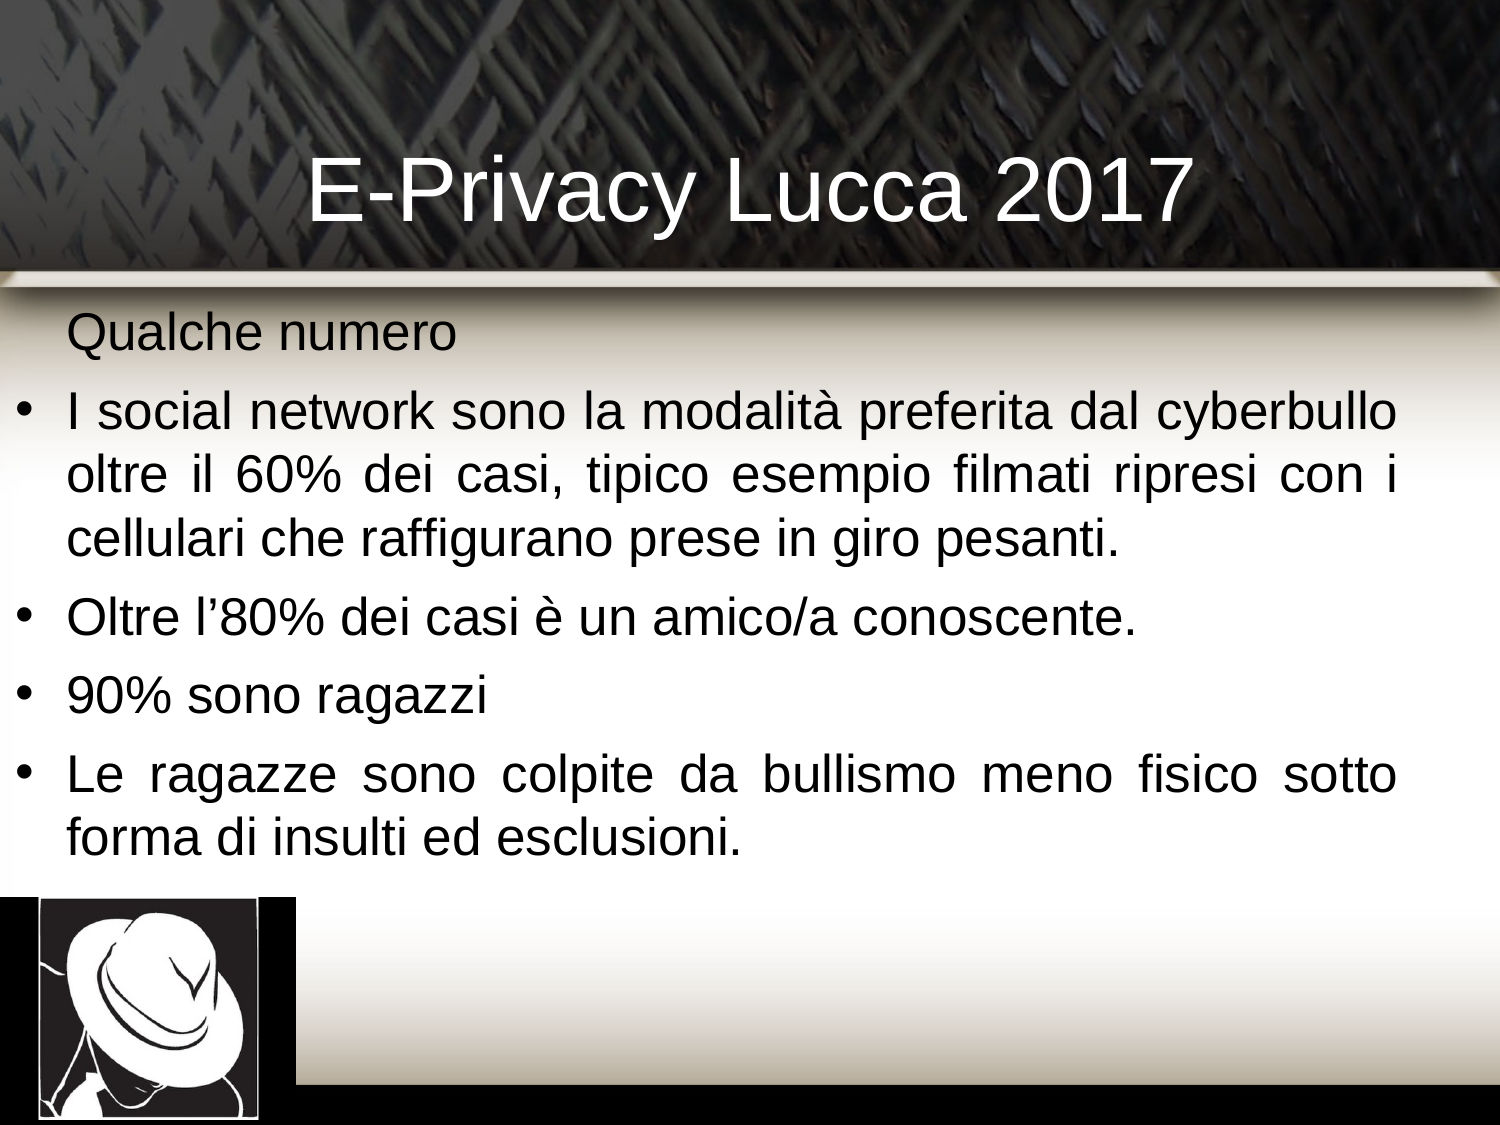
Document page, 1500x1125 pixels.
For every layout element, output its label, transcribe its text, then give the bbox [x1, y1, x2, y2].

list Qualche numero I social network sono la modalità preferita dal cyberbullo oltre il 60% dei casi, tipico esempio filmati ripresi con i cellulari che raffigurano prese in giro pesanti. Oltre l’80% dei casi è un amico/a conoscente. 90% sono ragazzi Le ragazze sono colpite da bullismo meno fisico sotto forma di insulti ed esclusioni. [0, 289, 1465, 886]
picture [0, 0, 1500, 1125]
title E-Privacy Lucca 2017 [76, 91, 1427, 279]
